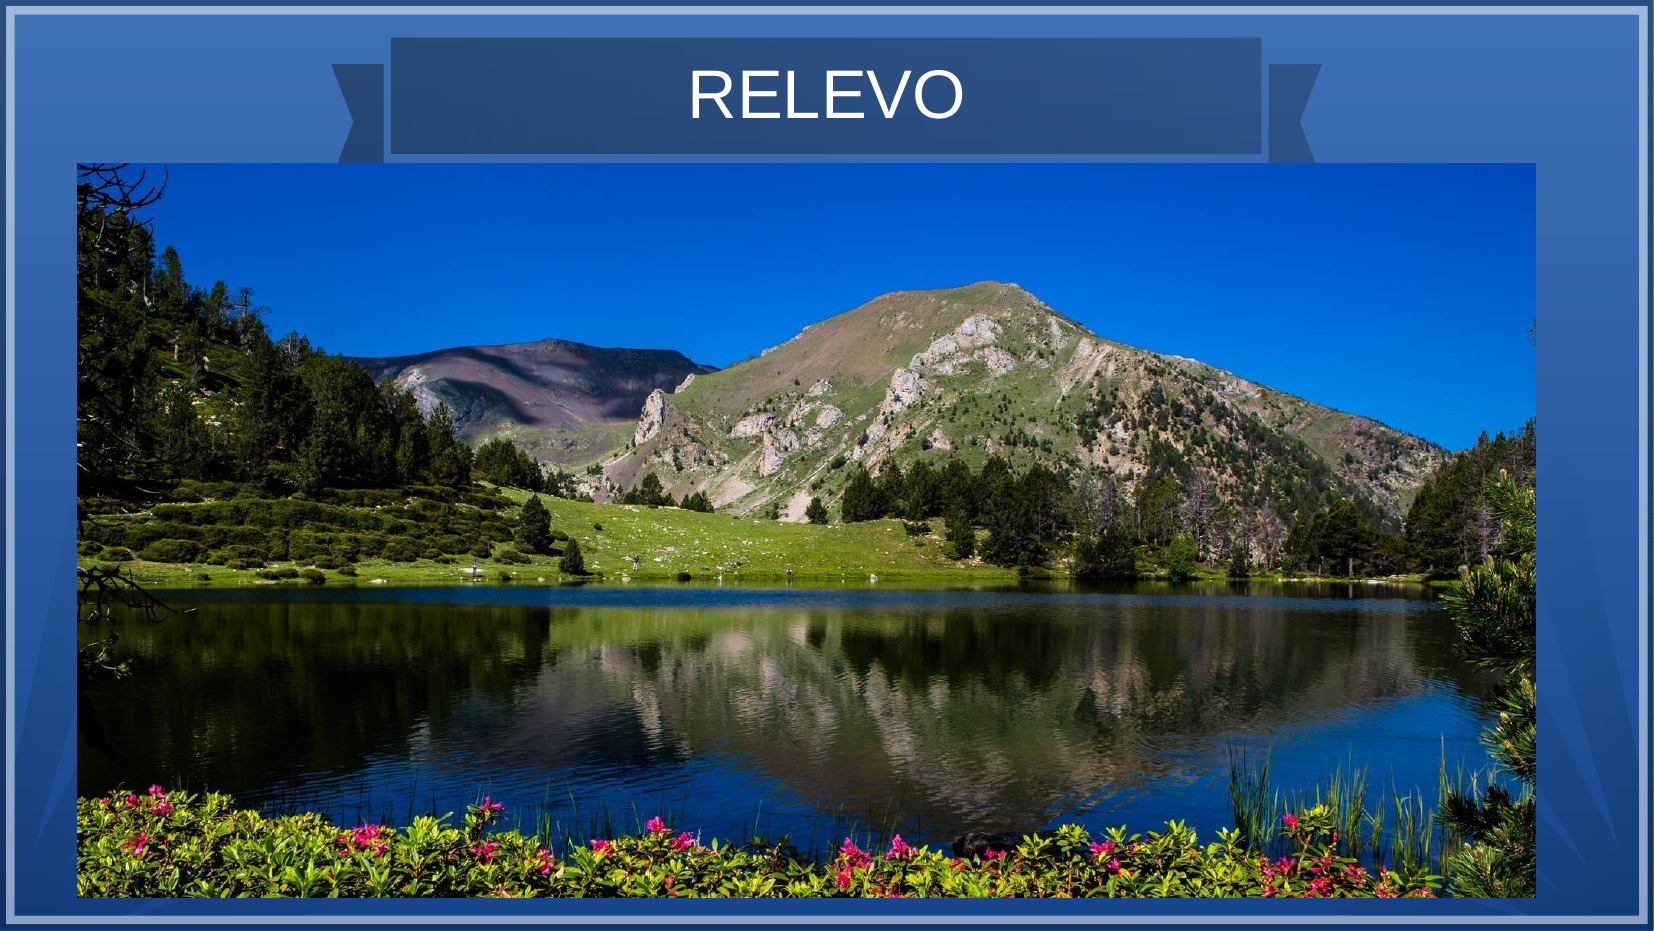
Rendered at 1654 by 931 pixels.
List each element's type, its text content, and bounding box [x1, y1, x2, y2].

title RELEVO [389, 35, 1264, 154]
picture [77, 163, 1536, 898]
